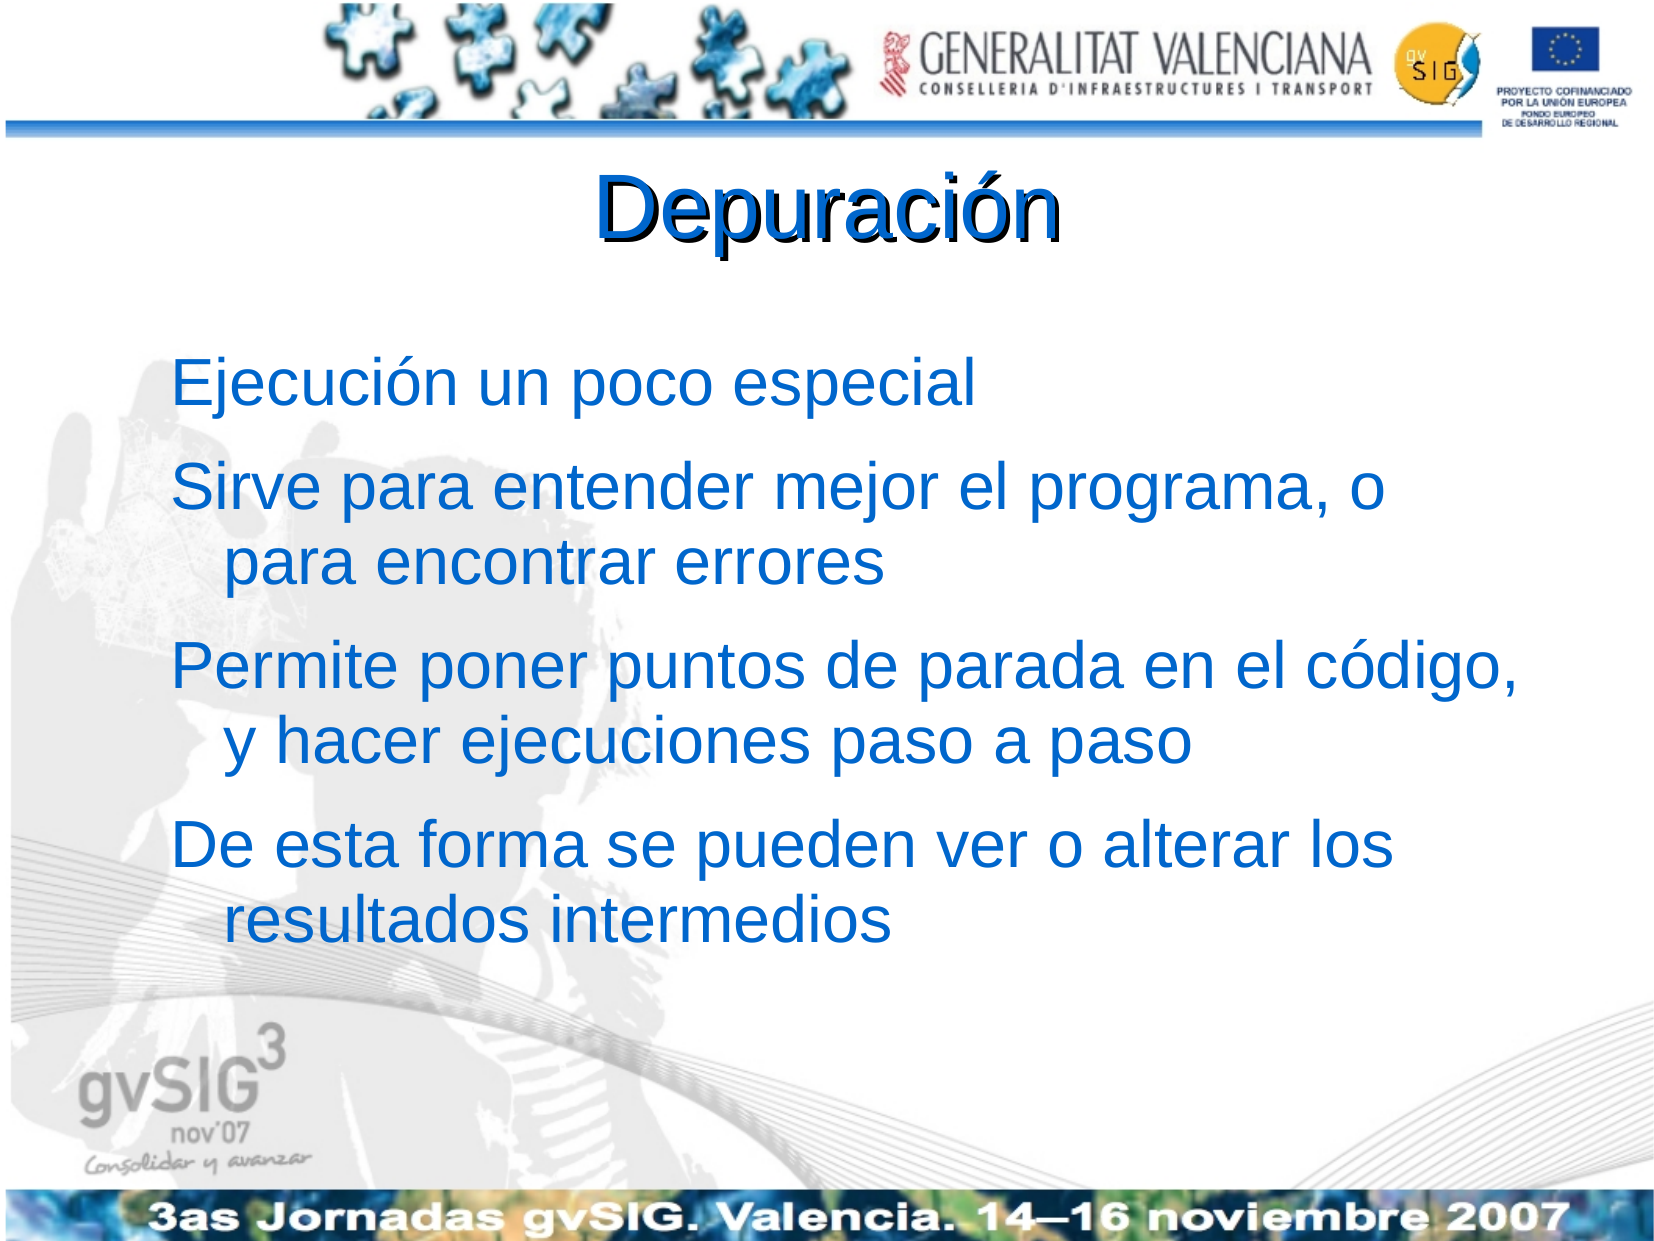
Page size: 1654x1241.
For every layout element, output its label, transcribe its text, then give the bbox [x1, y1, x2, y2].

title Depuración [121, 102, 1534, 311]
picture [5, 2, 1654, 1241]
list Ejecución un poco especial Sirve para entender mejor el programa, o para encontrar errores Permite poner puntos de parada en el código, y hacer ejecuciones paso a paso De esta forma se pueden ver o alterar los resultados intermedios [152, 344, 1534, 1127]
